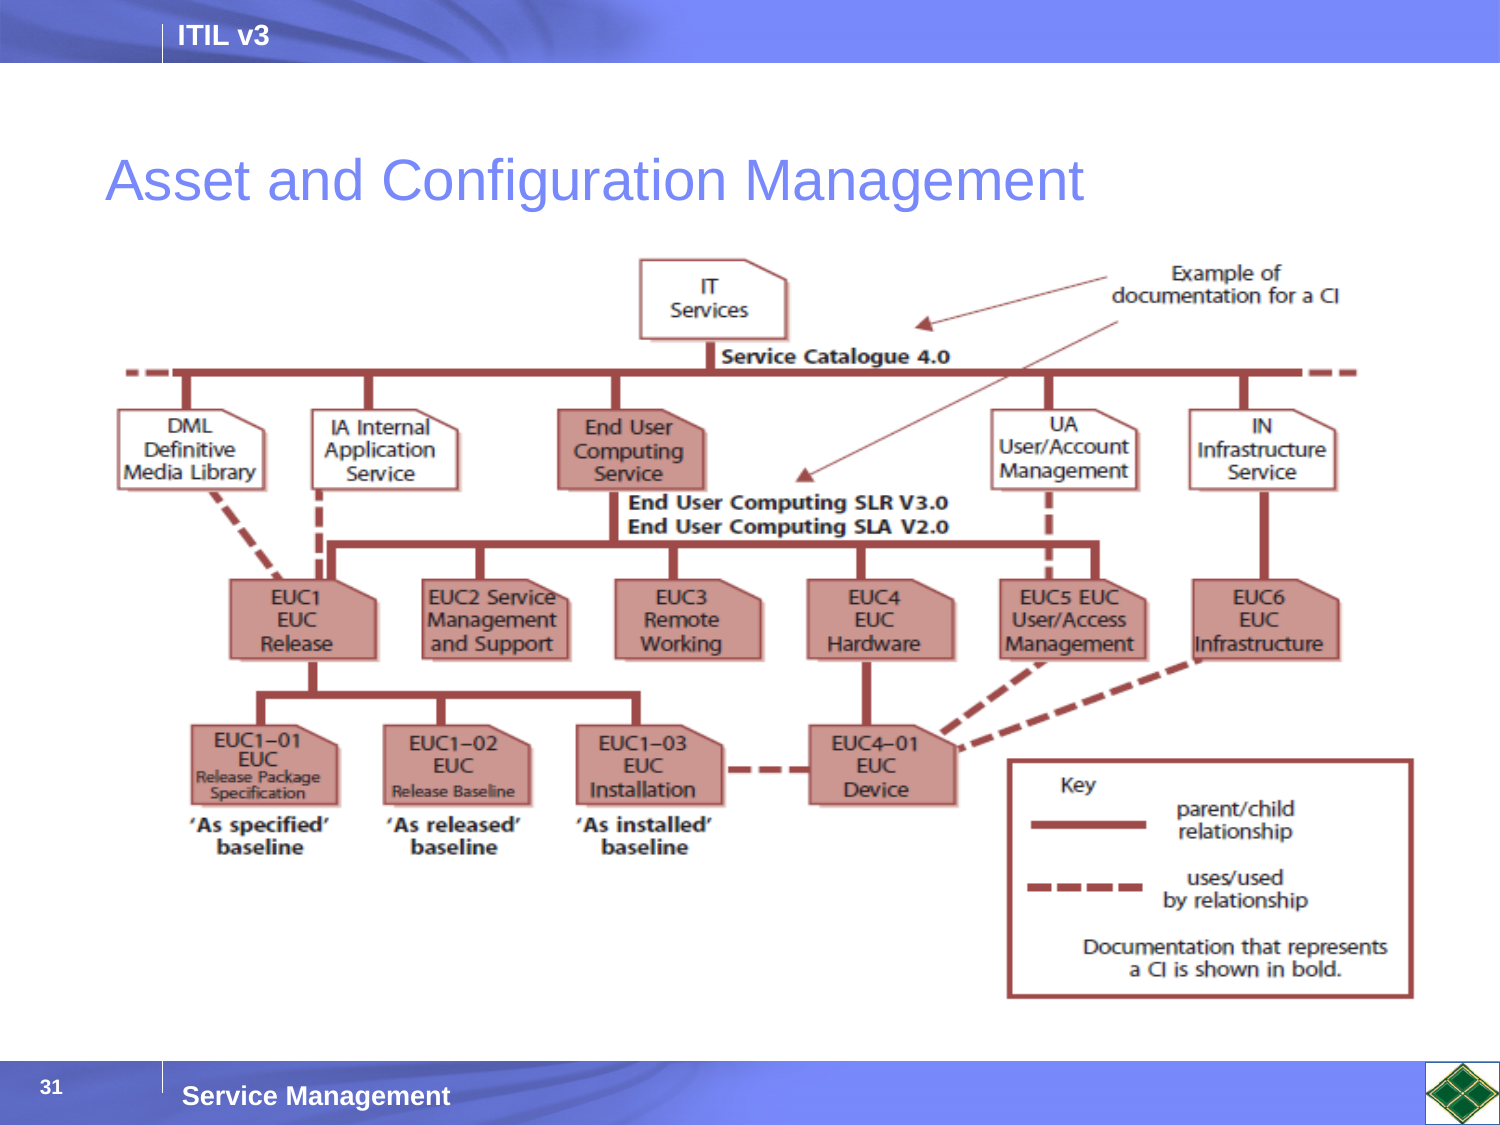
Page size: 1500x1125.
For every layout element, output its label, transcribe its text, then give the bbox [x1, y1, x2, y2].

text_box <číslo> [25, 1066, 191, 1119]
text_box Asset and Configuration Management [90, 121, 1443, 221]
picture [1426, 1063, 1499, 1124]
picture [106, 247, 1418, 1004]
picture [0, 0, 1500, 63]
picture [0, 1061, 1500, 1125]
